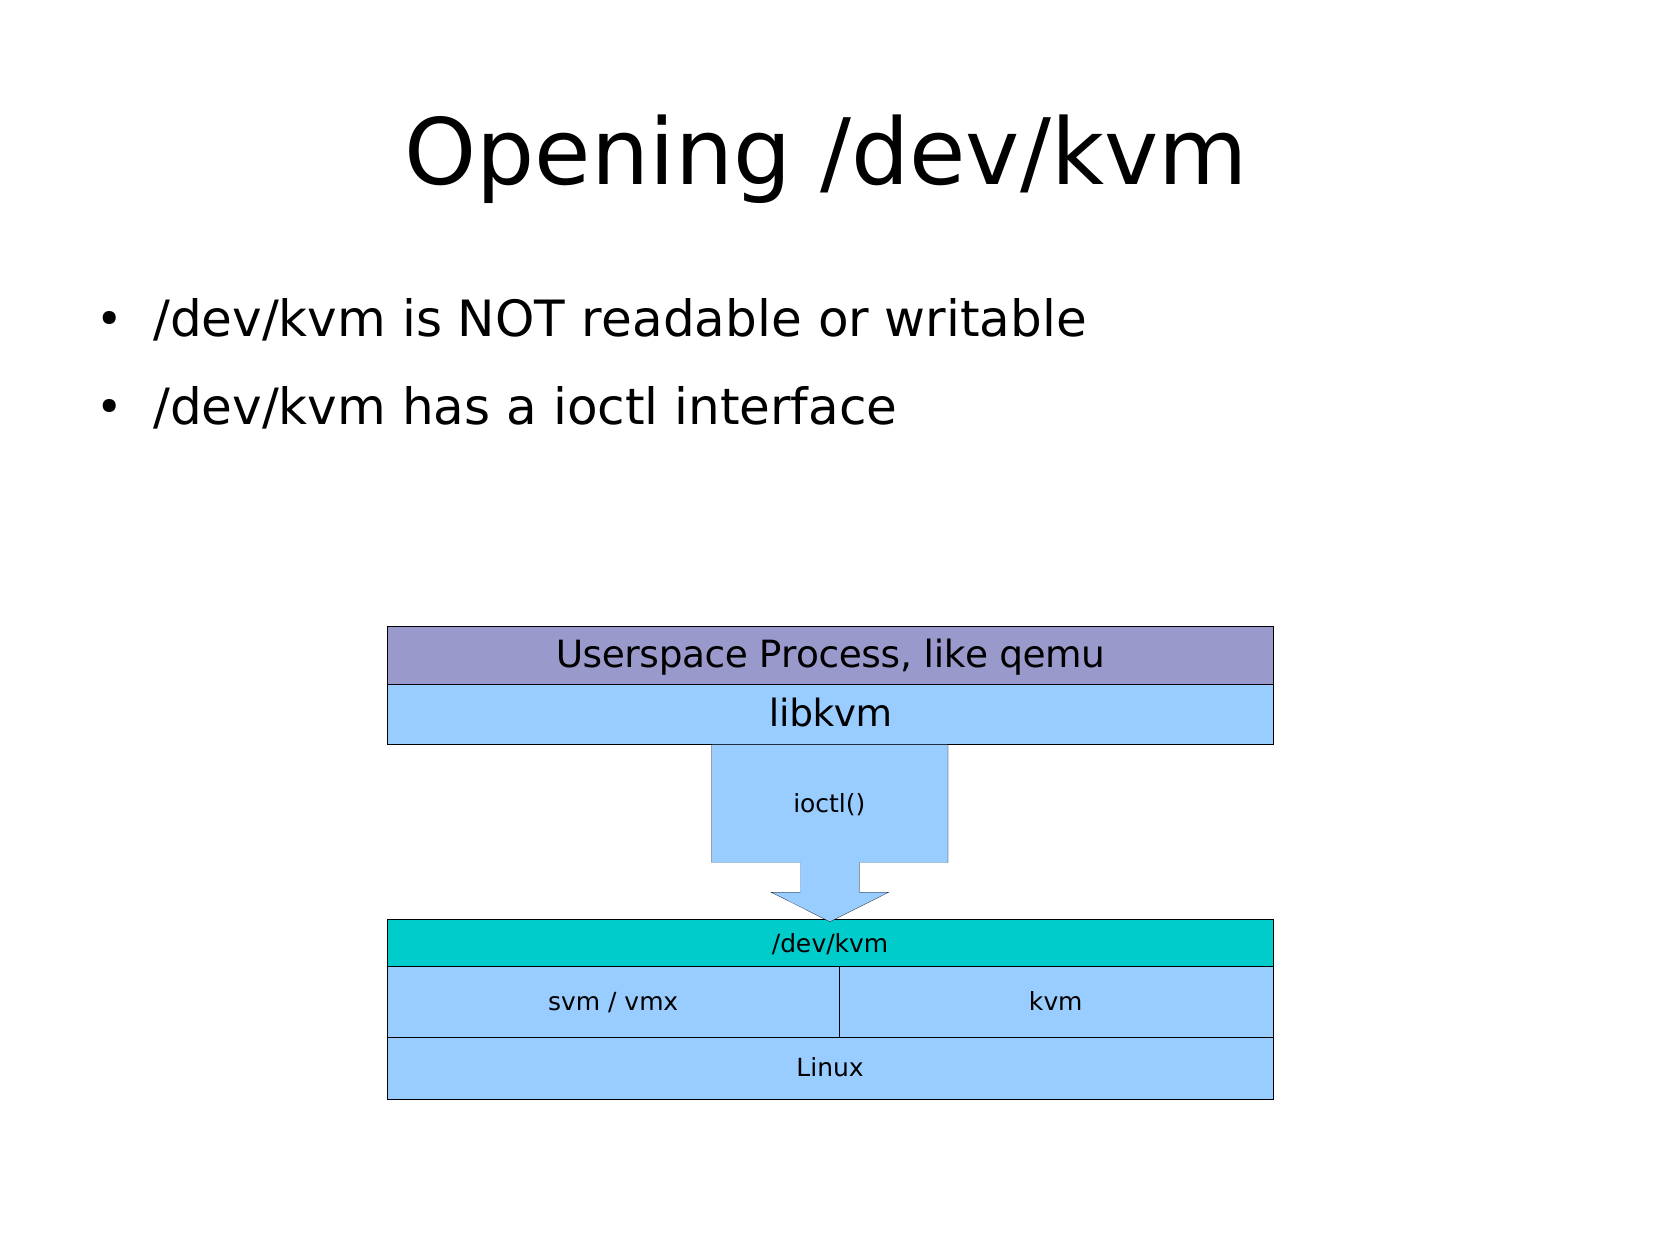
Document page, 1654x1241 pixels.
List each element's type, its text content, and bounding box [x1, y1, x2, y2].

list /dev/kvm is NOT readable or writable /dev/kvm has a ioctl interface [82, 290, 1571, 532]
chart [85, 561, 1575, 1155]
title Opening /dev/kvm [82, 49, 1571, 257]
